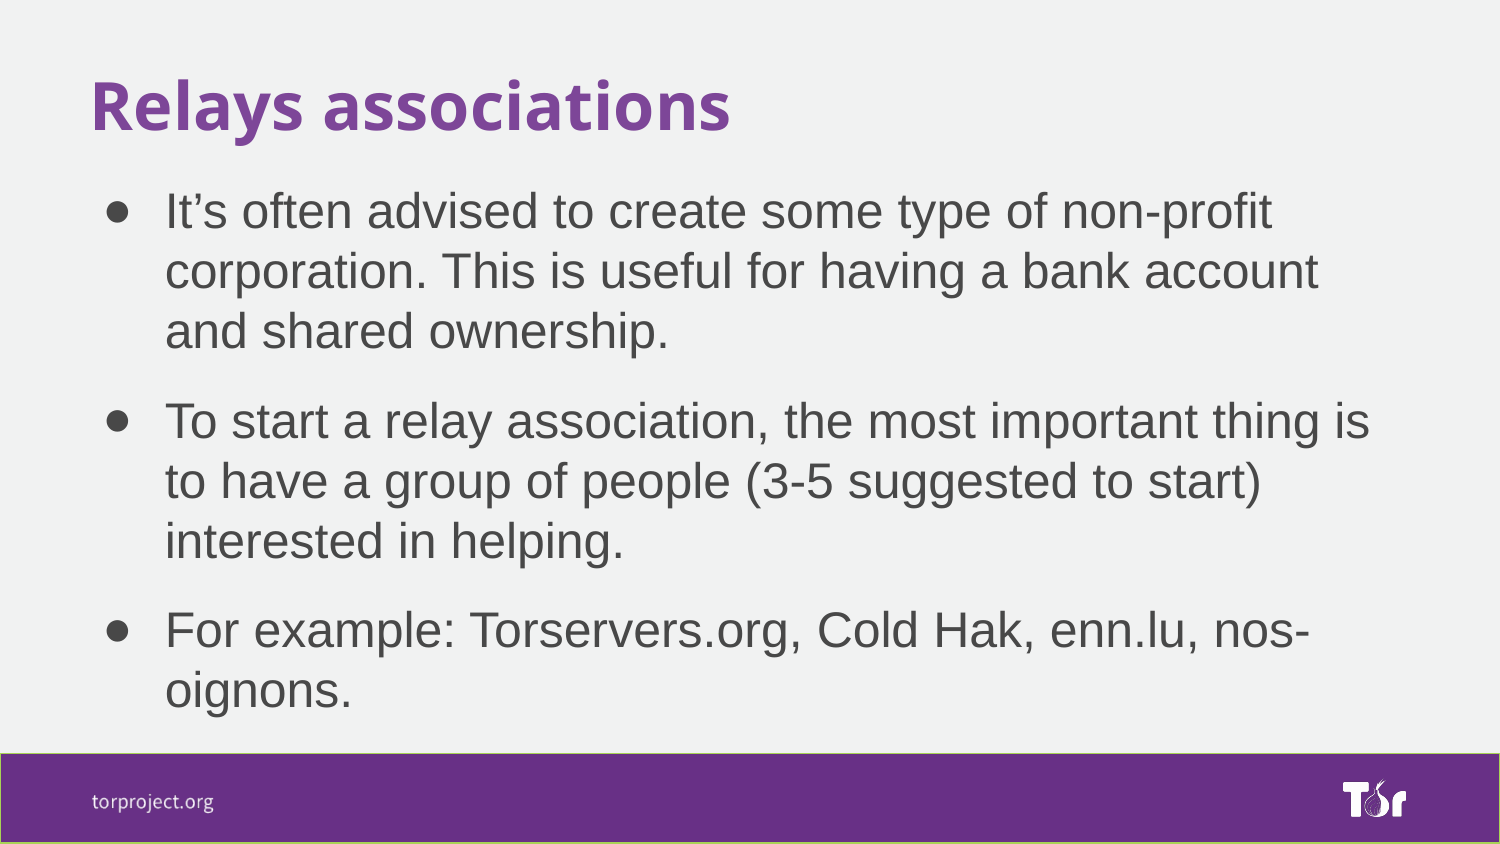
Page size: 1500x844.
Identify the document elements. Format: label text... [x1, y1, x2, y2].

text_box It’s often advised to create some type of non-profit corporation. This is useful for having a bank account and shared ownership. To start a relay association, the most important thing is to have a group of people (3-5 suggested to start) interested in helping. For example: Torservers.org, Cold Hak, enn.lu, nos-oignons. [75, 171, 1425, 728]
text_box Relays associations [75, 33, 1425, 171]
picture [1343, 778, 1406, 817]
picture [75, 780, 604, 821]
